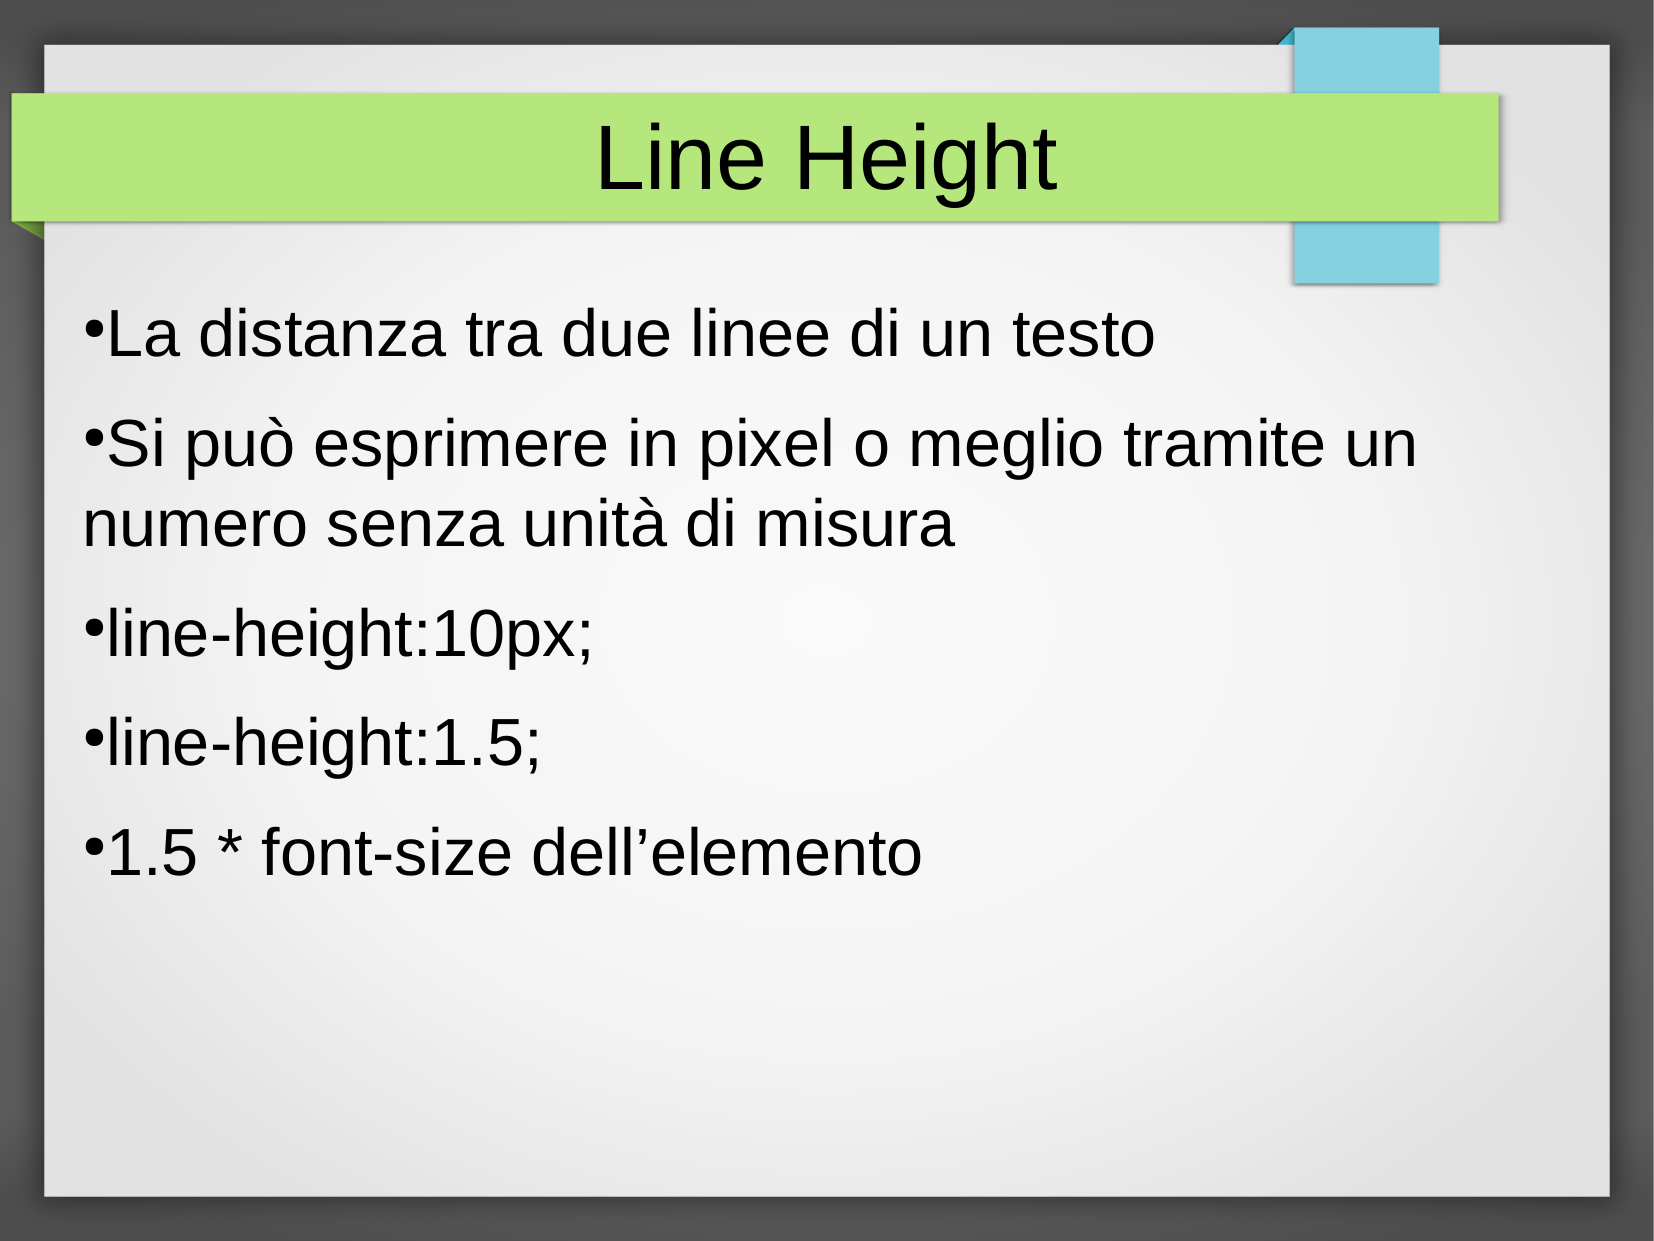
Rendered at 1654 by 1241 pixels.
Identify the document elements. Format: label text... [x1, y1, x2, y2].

picture [0, 0, 1654, 1241]
title Line Height [82, 49, 1571, 257]
list La distanza tra due linee di un testo Si può esprimere in pixel o meglio tramite un numero senza unità di misura line-height:10px; line-height:1.5; 1.5 * font-size dell’elemento [82, 290, 1571, 1170]
